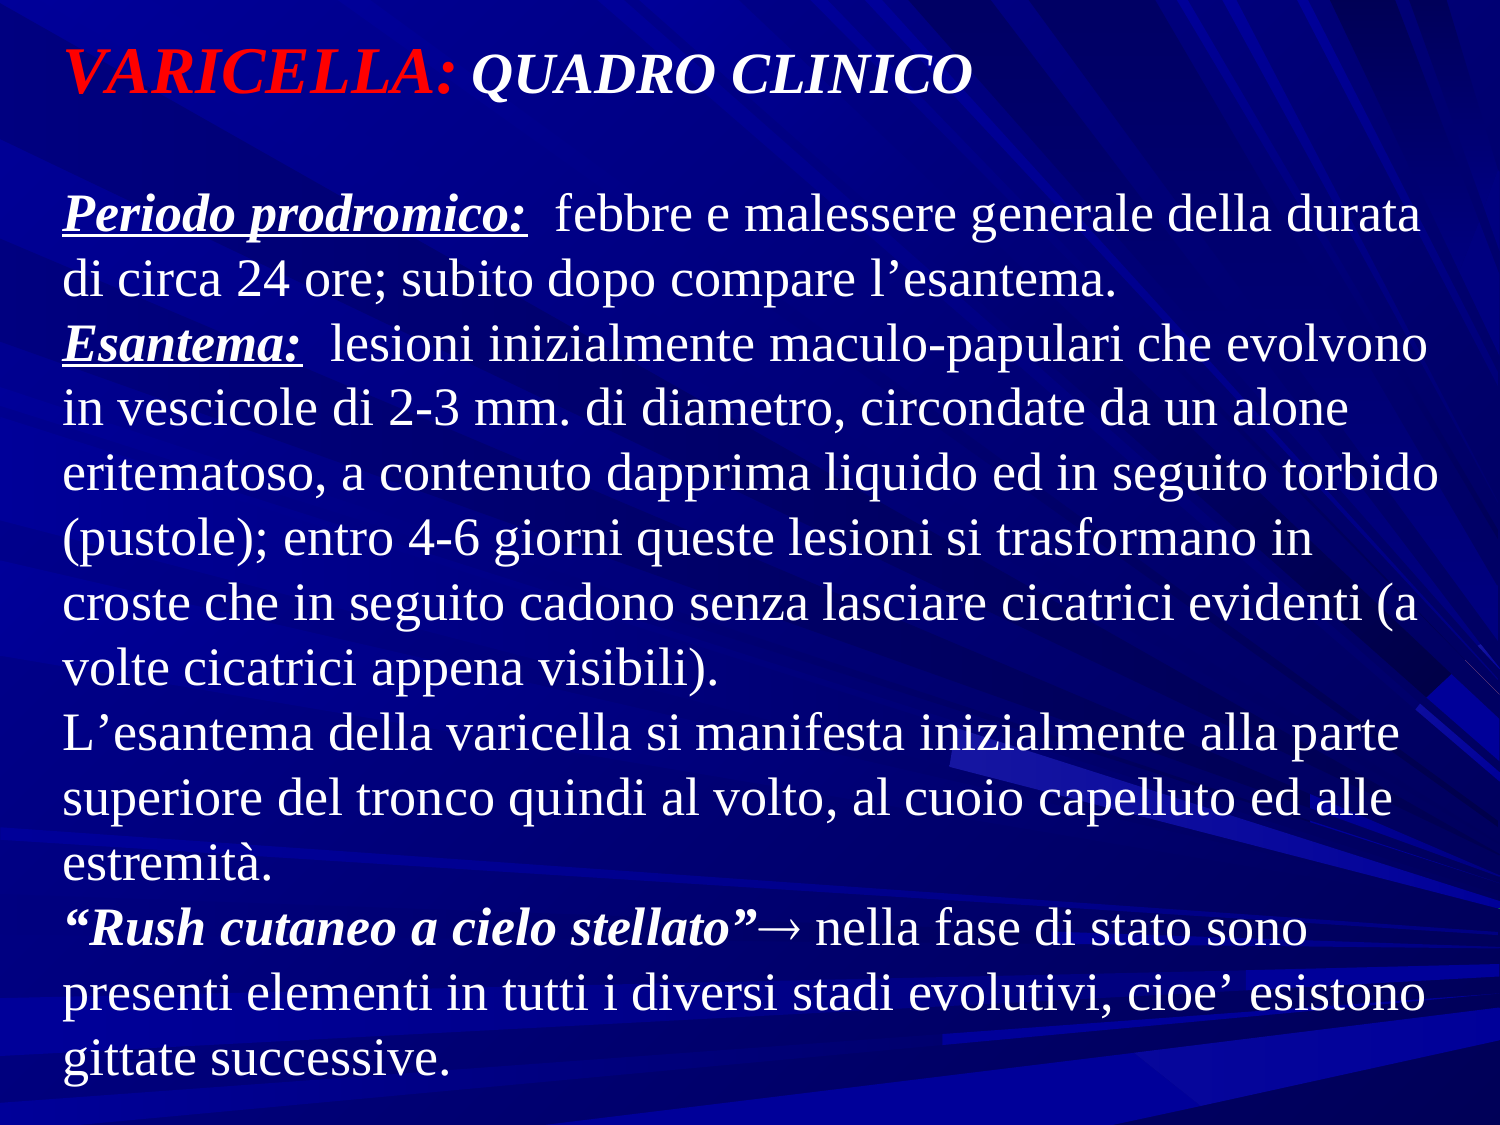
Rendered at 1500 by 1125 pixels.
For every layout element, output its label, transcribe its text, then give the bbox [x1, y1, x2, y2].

text_box VARICELLA: QUADRO CLINICO Periodo prodromico: febbre e malessere generale della durata di circa 24 ore; subito dopo compare l’esantema. Esantema: lesioni inizialmente maculo-papulari che evolvono in vescicole di 2-3 mm. di diametro, circondate da un alone eritematoso, a contenuto dapprima liquido ed in seguito torbido (pustole); entro 4-6 giorni queste lesioni si trasformano in croste che in seguito cadono senza lasciare cicatrici evidenti (a volte cicatrici appena visibili). L’esantema della varicella si manifesta inizialmente alla parte superiore del tronco quindi al volto, al cuoio capelluto ed alle estremità. “Rush cutaneo a cielo stellato” nella fase di stato sono presenti elementi in tutti i diversi stadi evolutivi, cioe’ esistono gittate successive. [47, 19, 1463, 1095]
